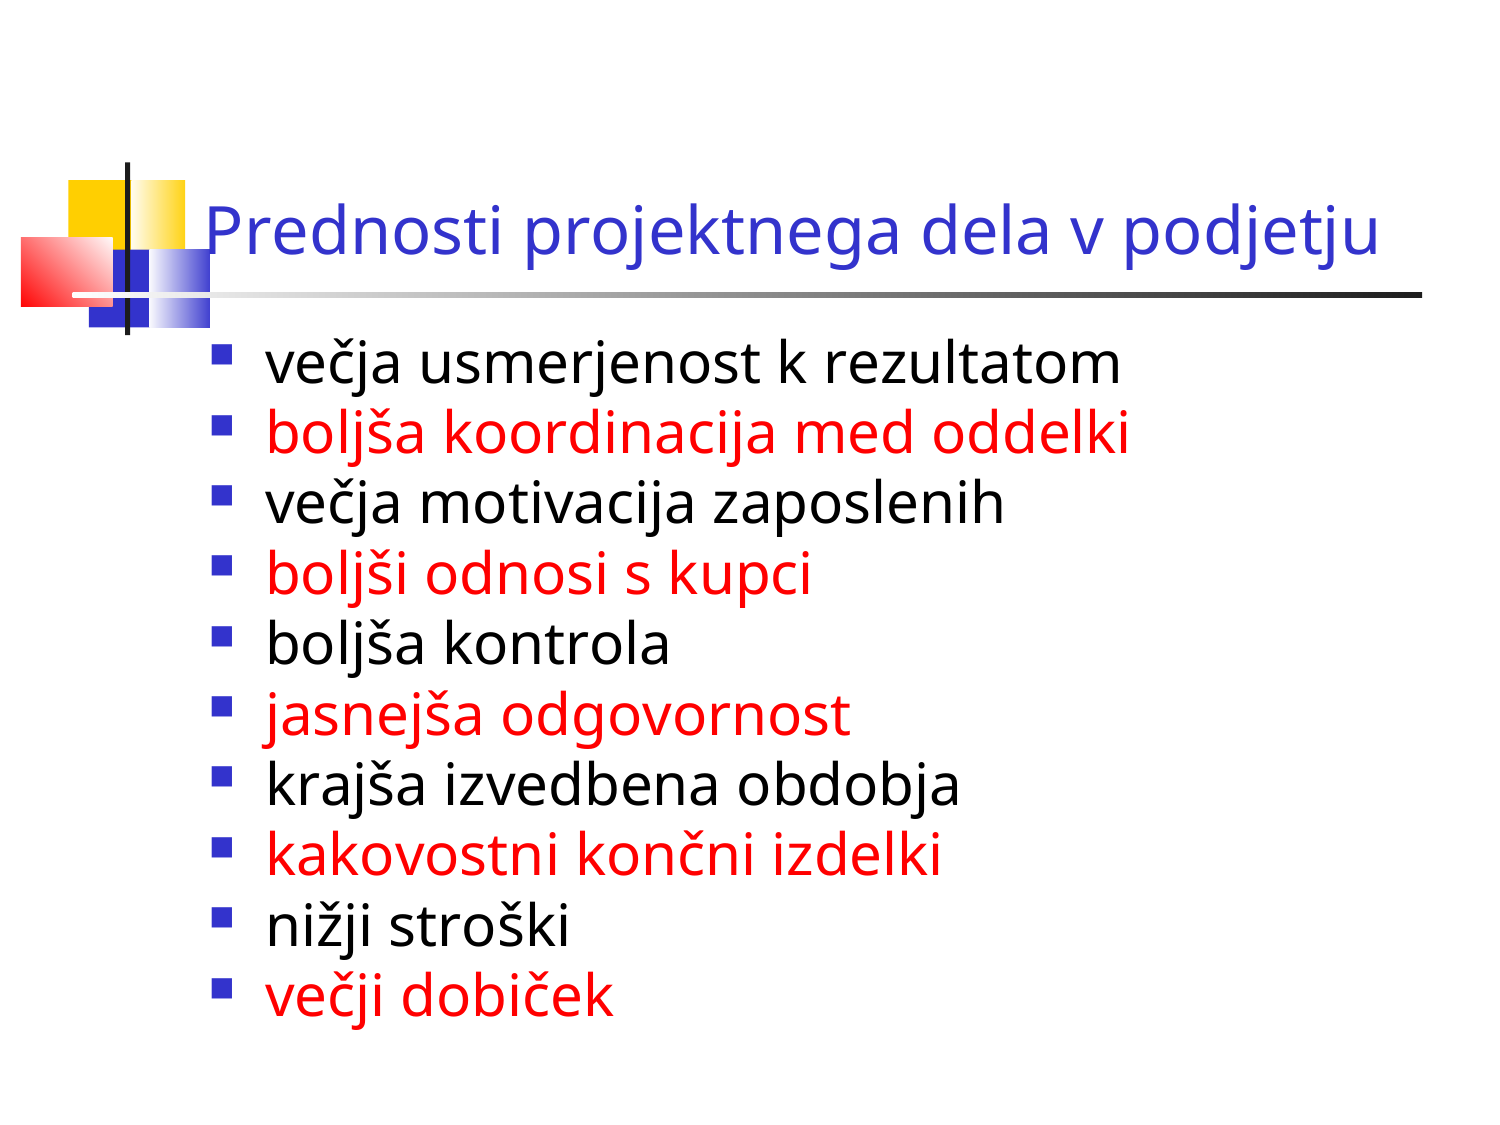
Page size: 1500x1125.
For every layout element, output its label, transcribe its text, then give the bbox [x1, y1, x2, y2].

list večja usmerjenost k rezultatom boljša koordinacija med oddelki večja motivacija zaposlenih boljši odnosi s kupci boljša kontrola jasnejša odgovornost krajša izvedbena obdobja kakovostni končni izdelki nižji stroški večji dobiček [193, 331, 1469, 1037]
title Prednosti projektnega dela v podjetju [188, 35, 1468, 276]
